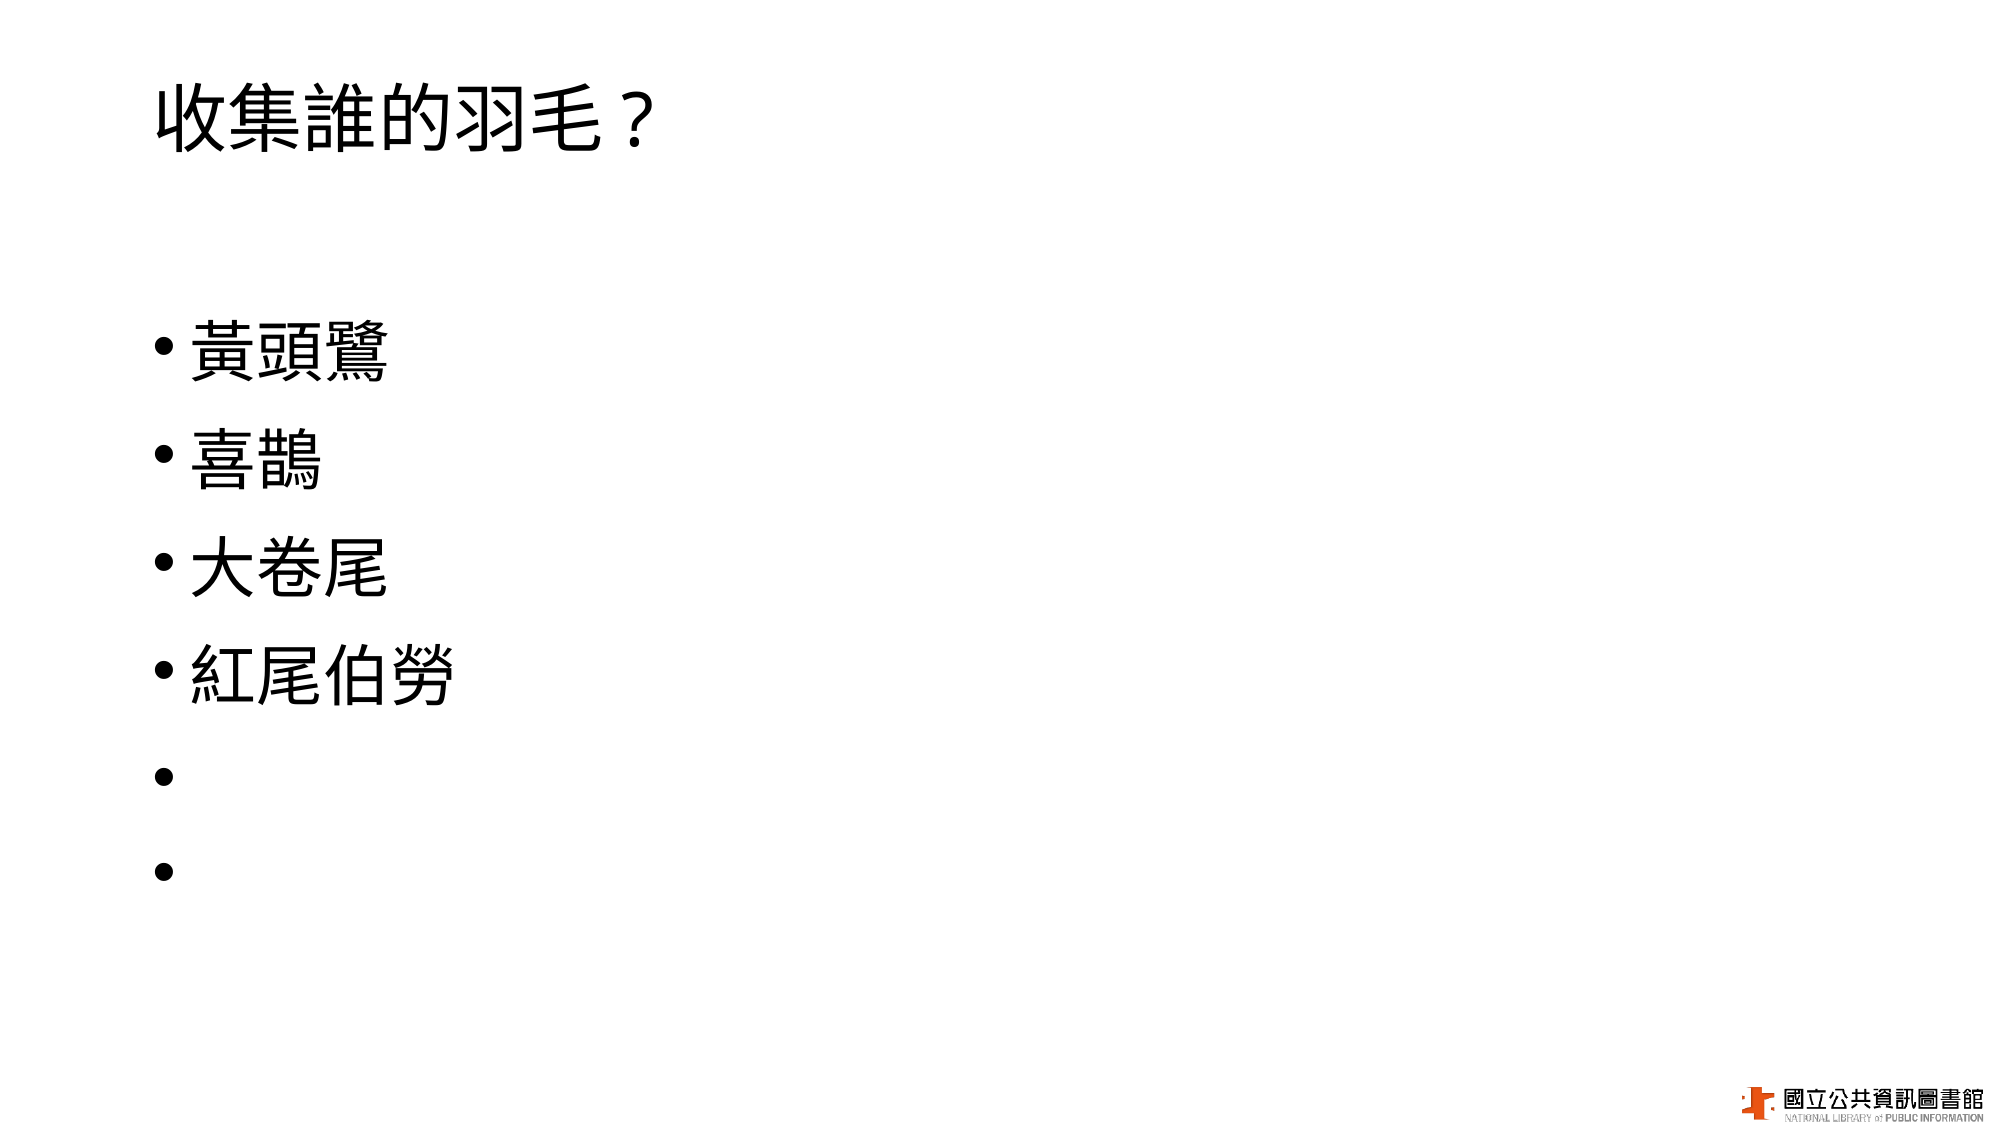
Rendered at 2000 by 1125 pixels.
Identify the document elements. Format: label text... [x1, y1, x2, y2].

list 黃頭鷺 喜鵲 大卷尾 紅尾伯勞 [137, 299, 1863, 1014]
title 收集誰的羽毛? [137, 59, 1863, 278]
